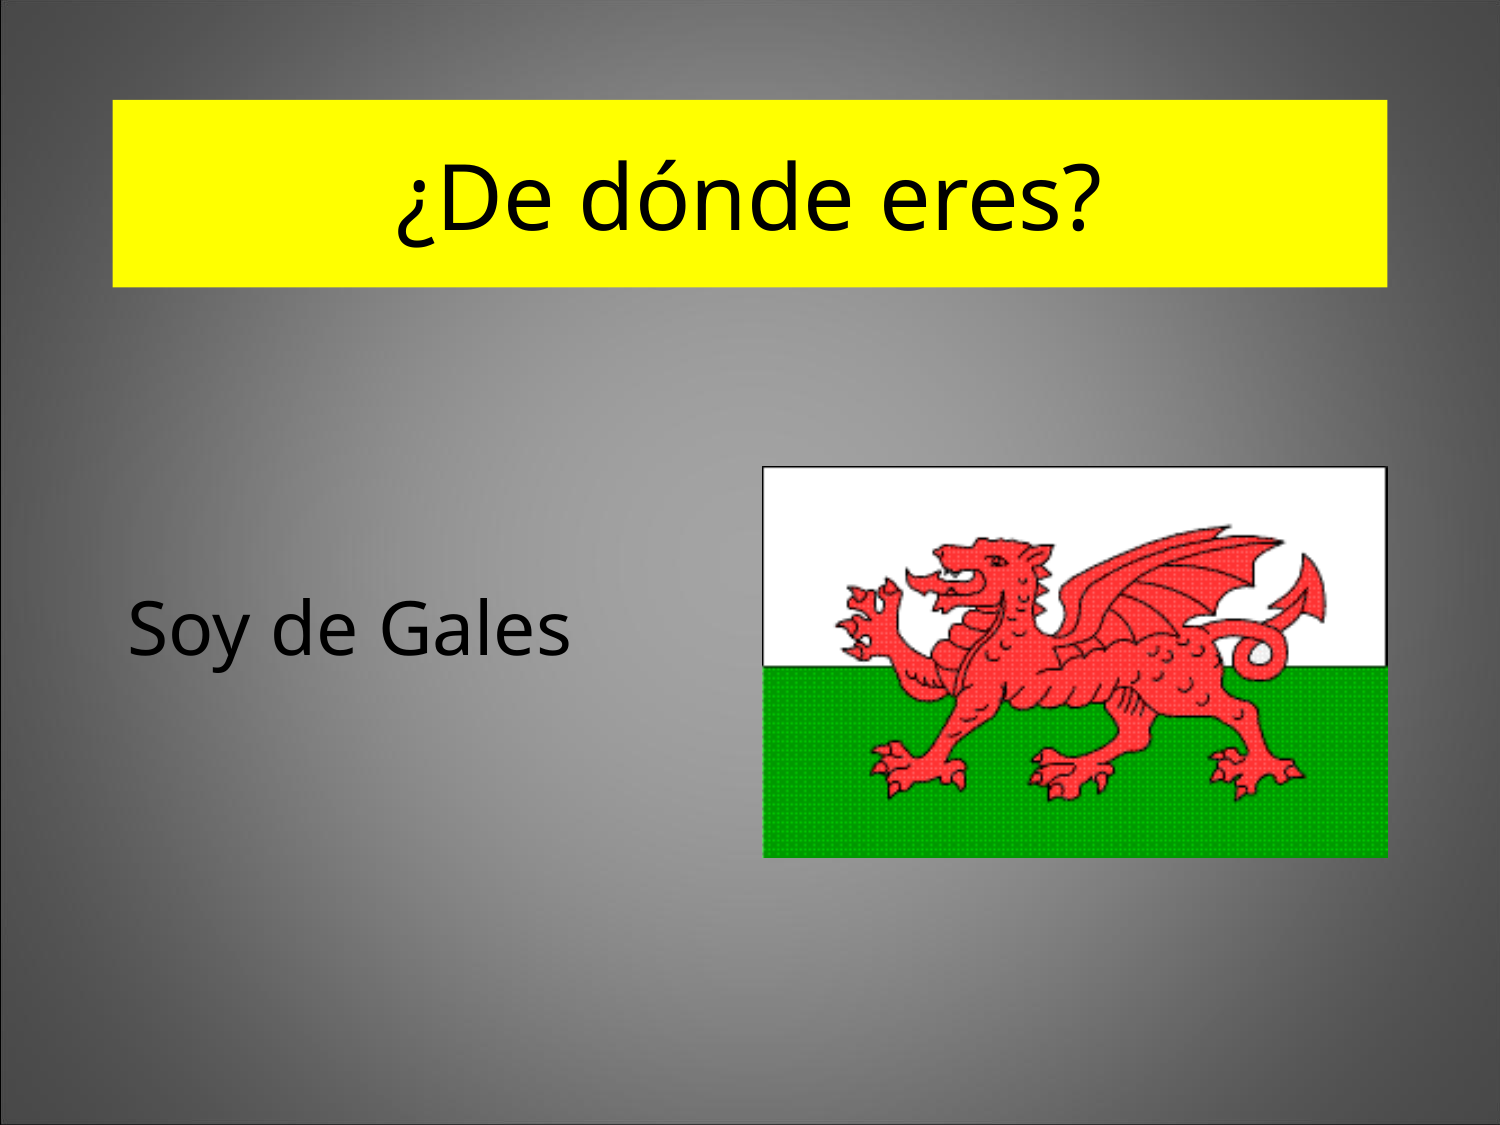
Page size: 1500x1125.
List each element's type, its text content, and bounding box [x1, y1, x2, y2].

title ¿De dónde eres? [112, 99, 1388, 288]
list Soy de Gales [112, 324, 738, 1000]
picture [0, 0, 1500, 1125]
